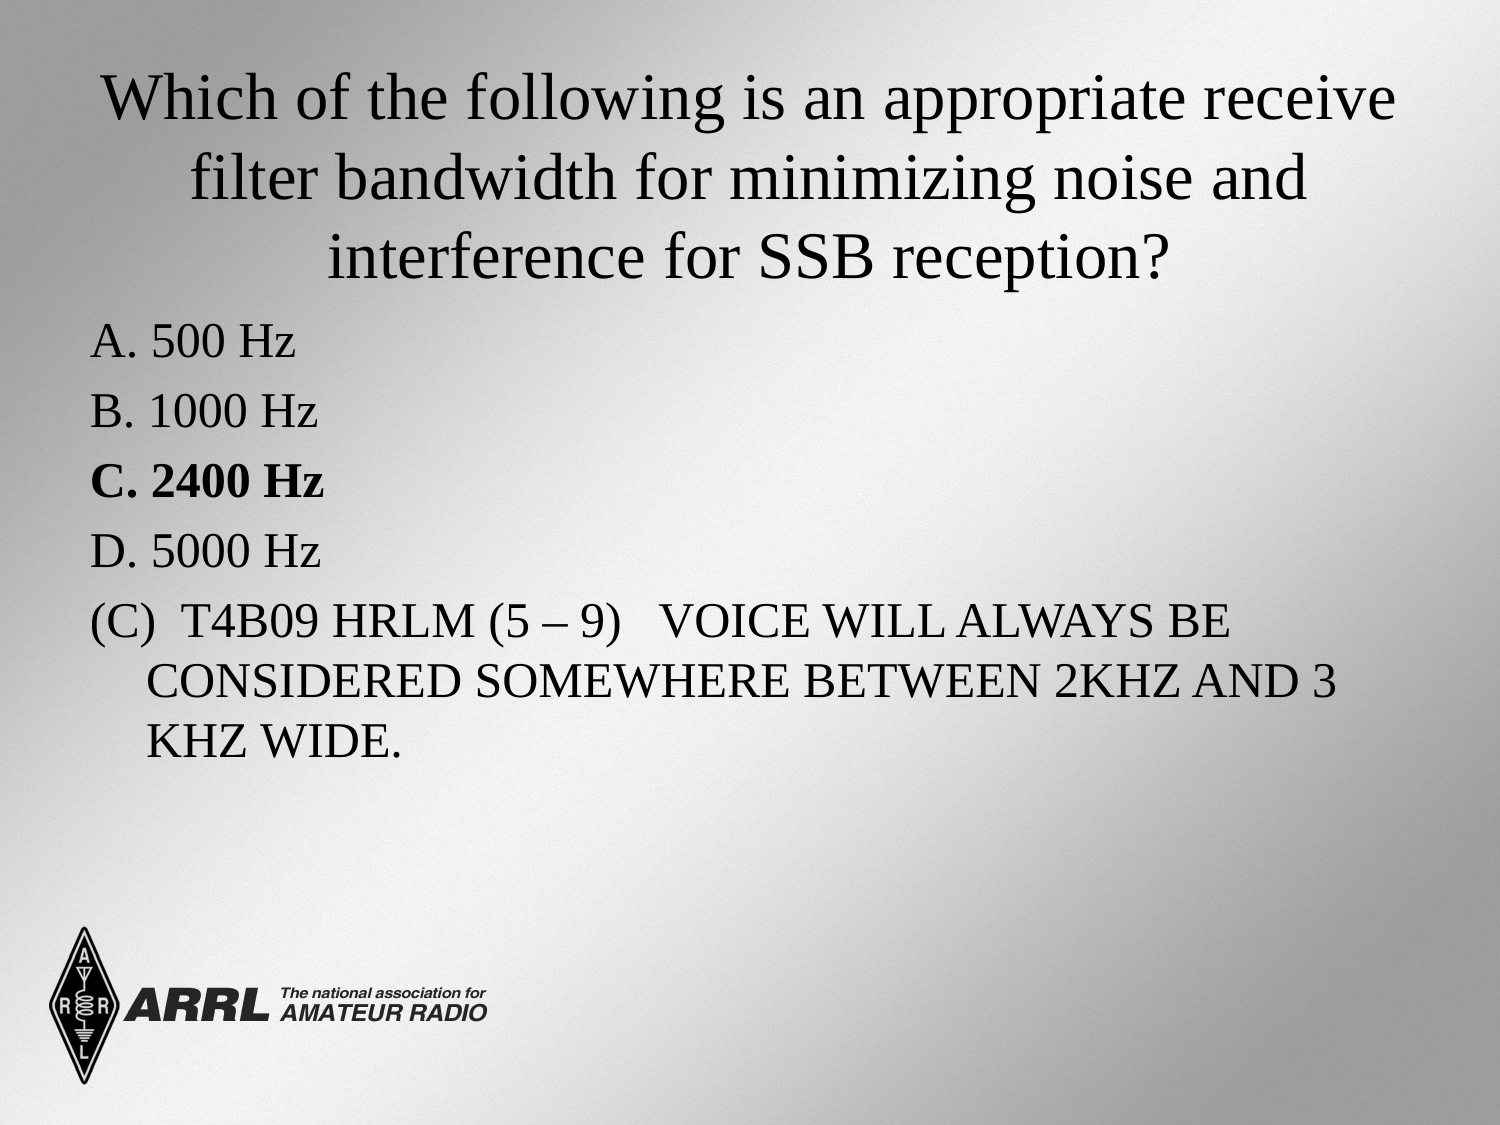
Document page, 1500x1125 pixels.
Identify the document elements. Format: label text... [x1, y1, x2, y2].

list A. 500 Hz B. 1000 Hz C. 2400 Hz D. 5000 Hz (C) T4B09 HRLM (5 – 9) VOICE WILL ALWAYS BE CONSIDERED SOMEWHERE BETWEEN 2KHZ AND 3 KHZ WIDE. [75, 299, 1425, 1005]
picture [0, 0, 1500, 1125]
title Which of the following is an appropriate receive filter bandwidth for minimizing noise and interference for SSB reception? [75, 45, 1425, 233]
